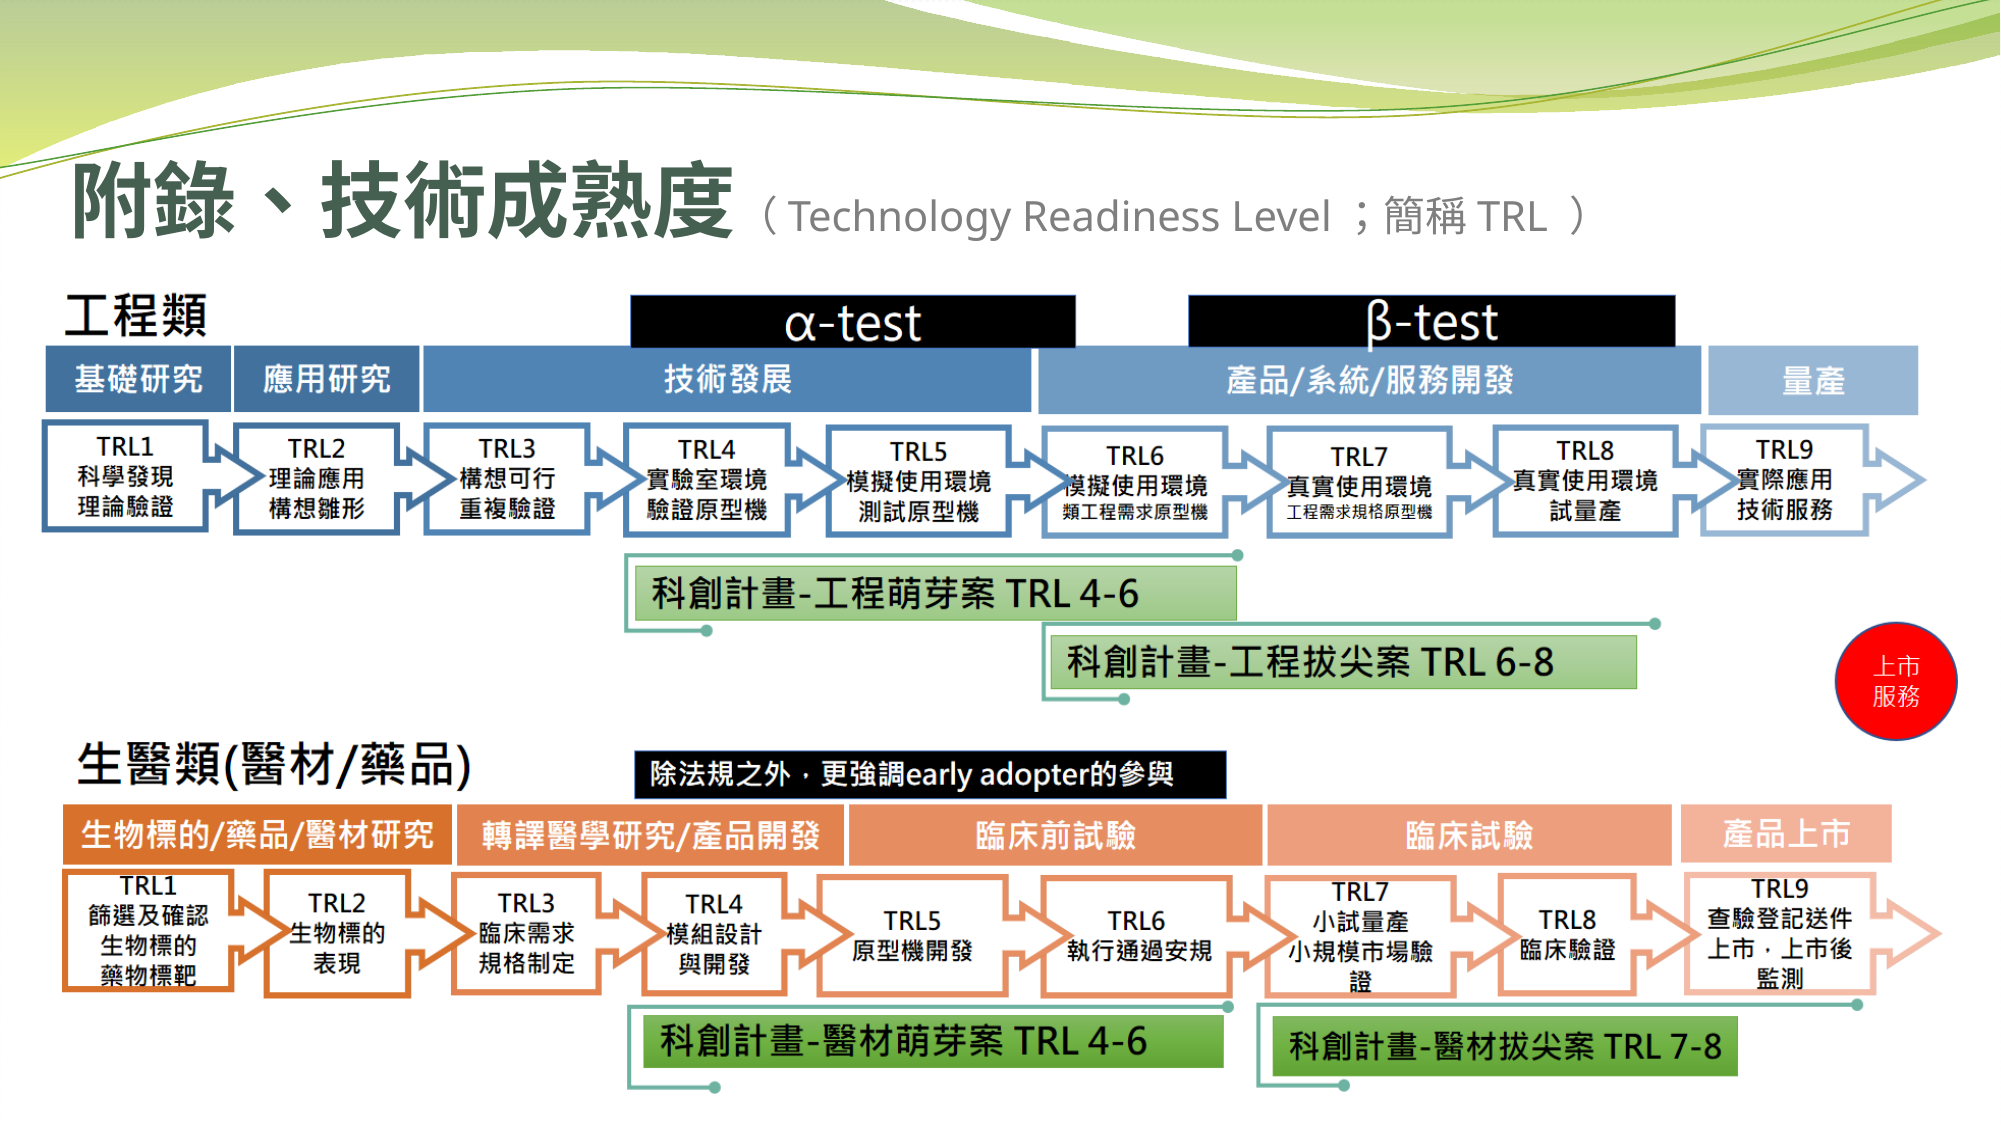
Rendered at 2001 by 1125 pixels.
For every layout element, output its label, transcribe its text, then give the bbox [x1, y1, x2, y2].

picture [30, 267, 1960, 1113]
title 附錄、技術成熟度（Technology Readiness Level；簡稱TRL ） [70, 133, 1871, 249]
